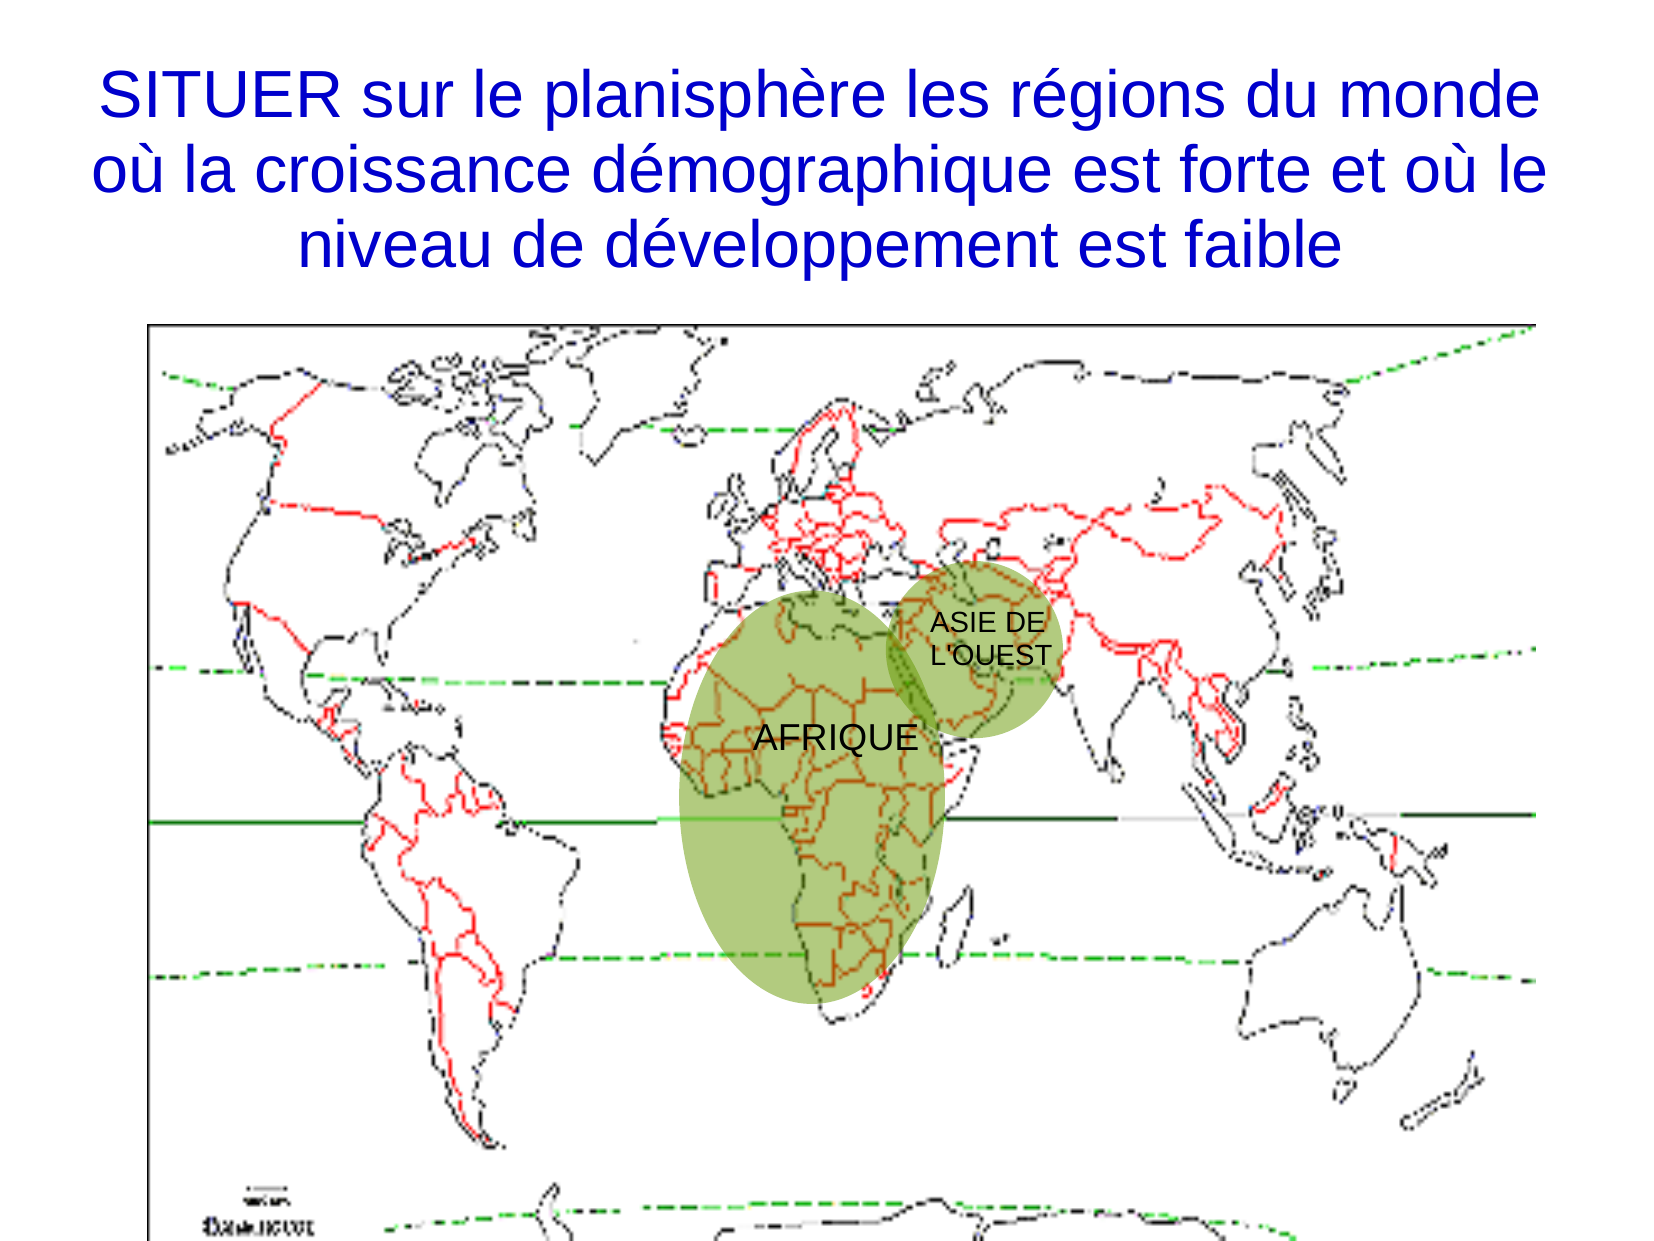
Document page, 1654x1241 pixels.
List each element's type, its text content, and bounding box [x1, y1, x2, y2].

picture [147, 384, 1536, 1241]
text_box ASIE DE L'OUEST [915, 598, 1123, 680]
text_box AFRIQUE [738, 708, 945, 766]
text_box [679, 561, 1058, 1004]
title SITUER sur le planisphère les régions du monde où la croissance démographique est forte et où le niveau de développement est faible [76, 56, 1565, 384]
